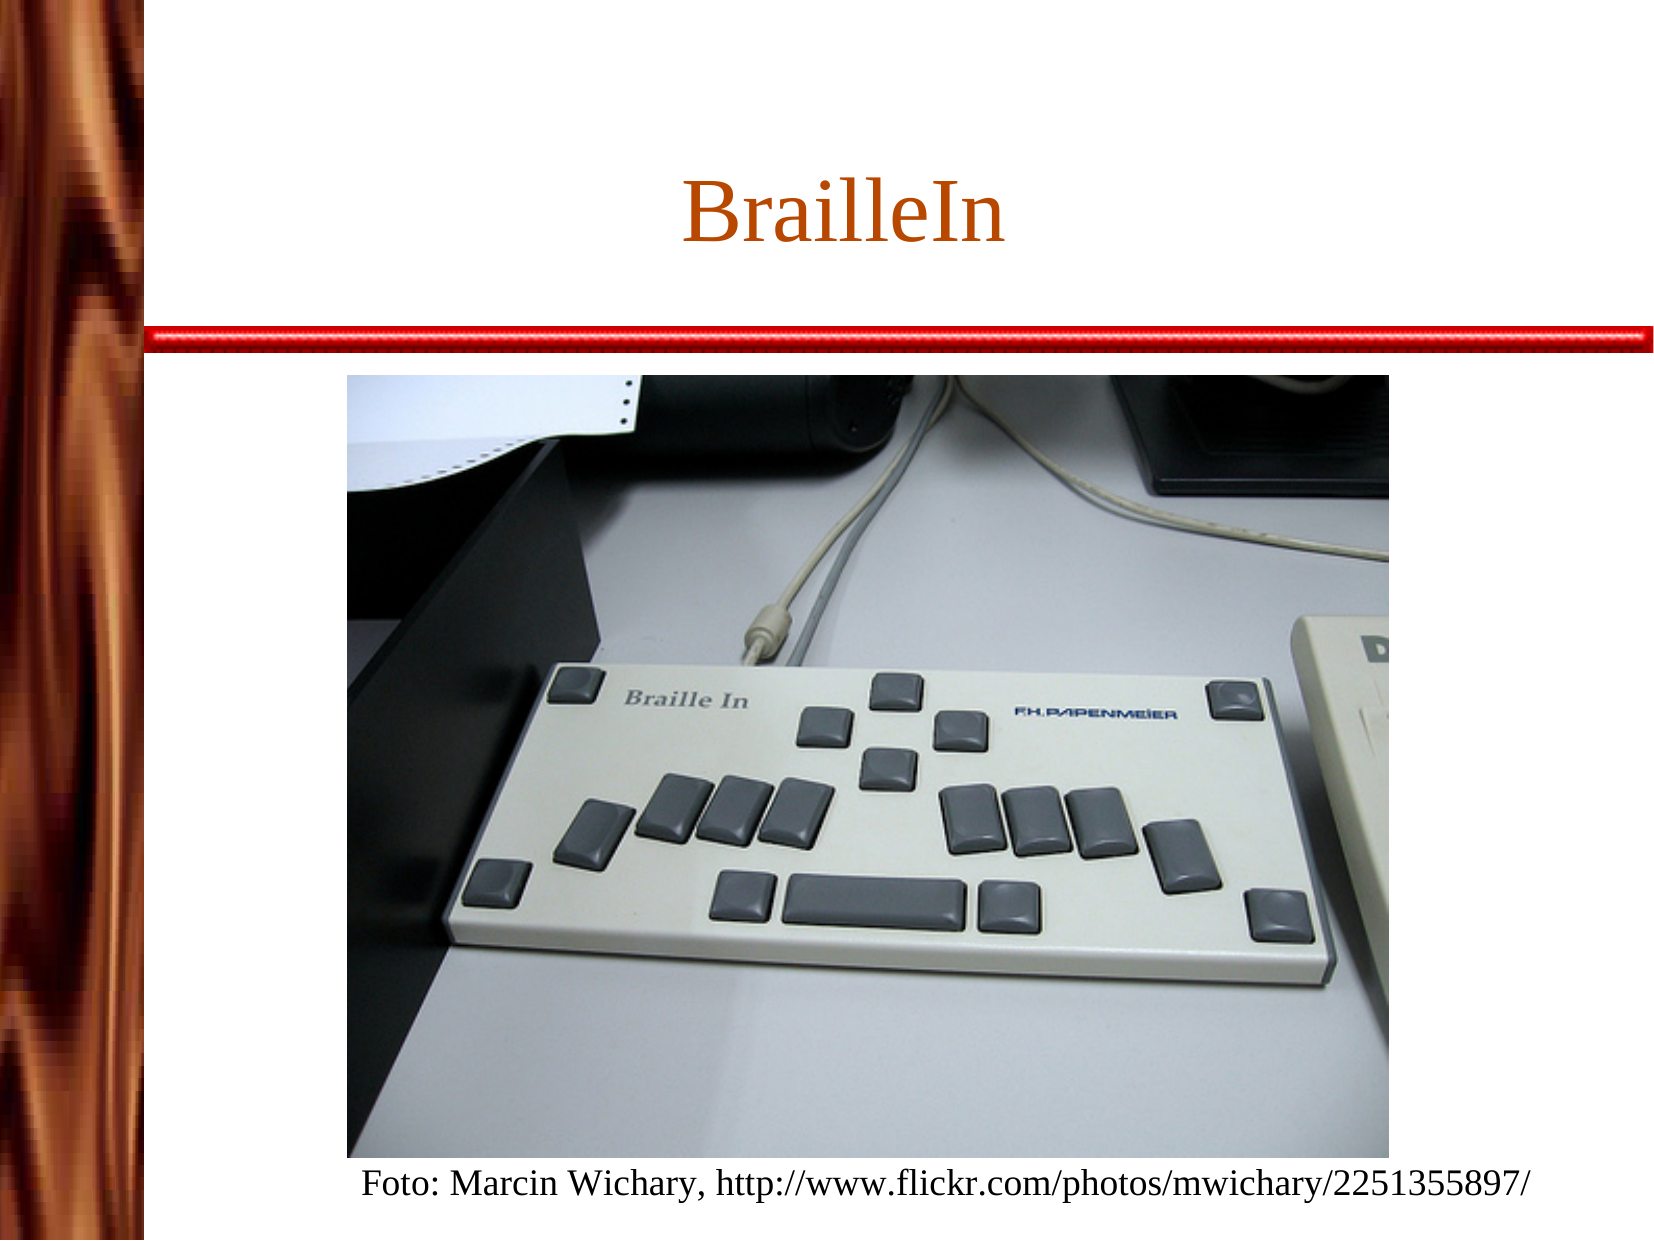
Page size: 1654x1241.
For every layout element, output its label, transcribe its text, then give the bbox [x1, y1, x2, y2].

text_box Foto: Marcin Wichary, http://www.flickr.com/photos/mwichary/2251355897/ [360, 1158, 1654, 1215]
picture [0, 0, 1654, 1240]
picture [347, 375, 1389, 1158]
title BrailleIn [121, 100, 1533, 312]
